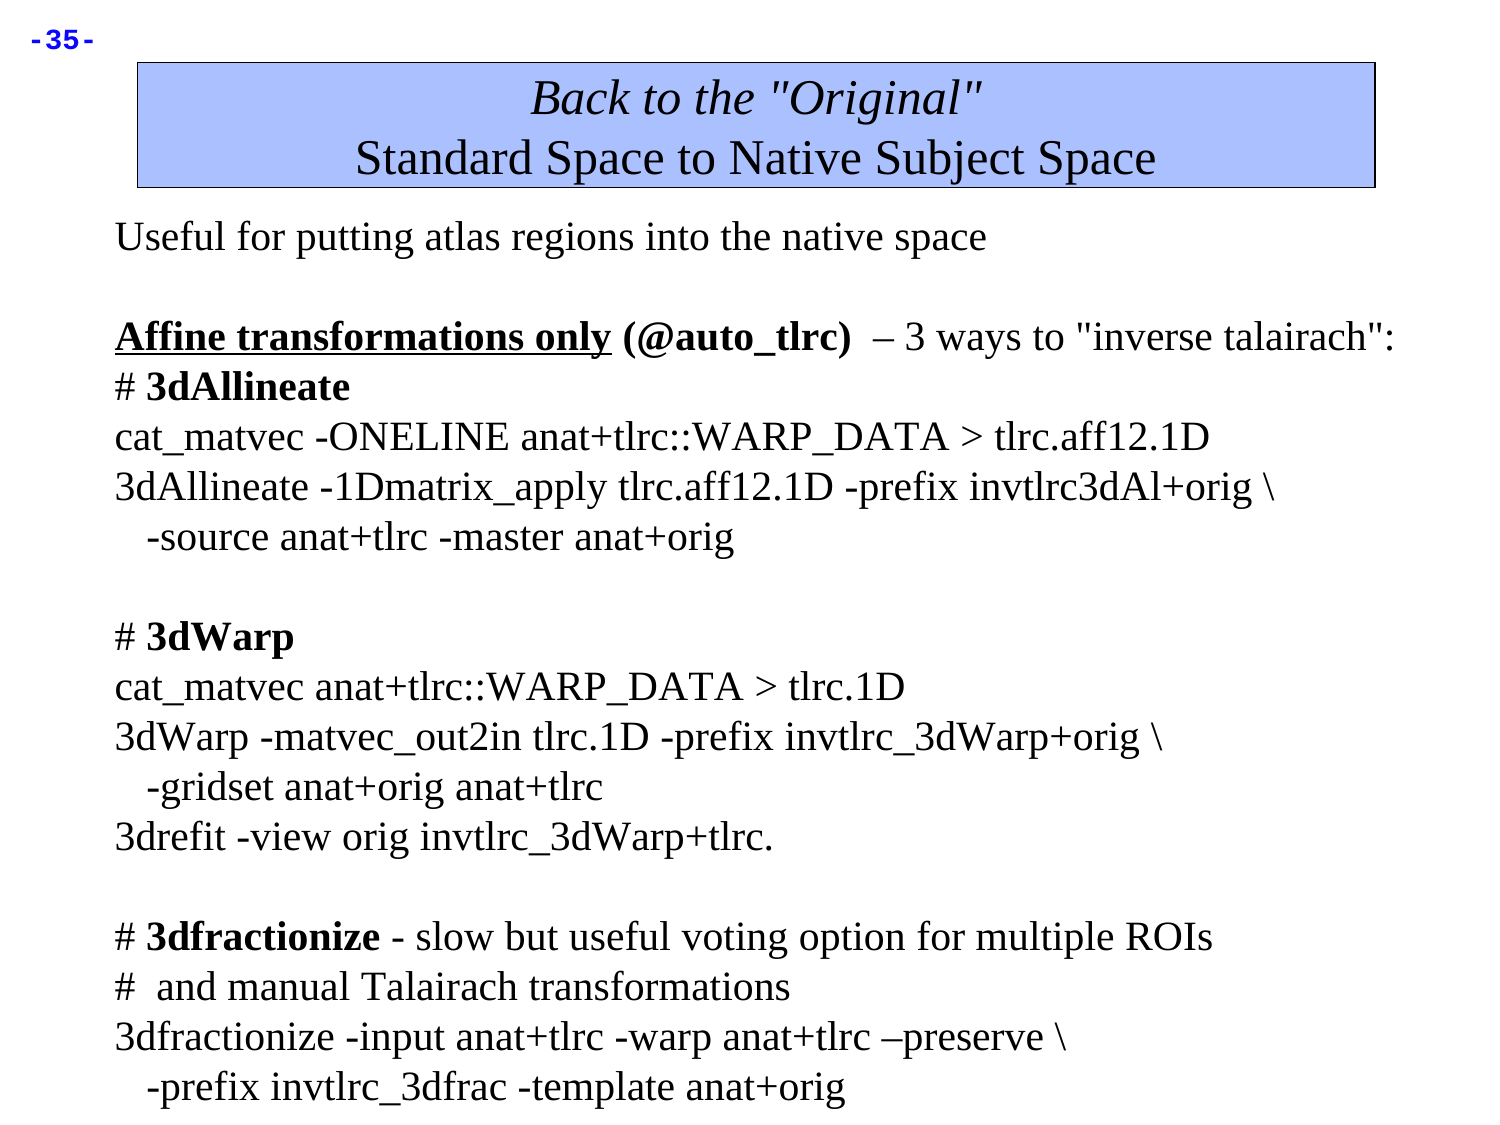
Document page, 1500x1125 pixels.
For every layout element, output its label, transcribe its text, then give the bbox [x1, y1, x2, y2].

text_box Useful for putting atlas regions into the native space Affine transformations only (@auto_tlrc) – 3 ways to "inverse talairach": # 3dAllineate cat_matvec -ONELINE anat+tlrc::WARP_DATA > tlrc.aff12.1D 3dAllineate -1Dmatrix_apply tlrc.aff12.1D -prefix invtlrc3dAl+orig \ -source anat+tlrc -master anat+orig # 3dWarp cat_matvec anat+tlrc::WARP_DATA > tlrc.1D 3dWarp -matvec_out2in tlrc.1D -prefix invtlrc_3dWarp+orig \ -gridset anat+orig anat+tlrc 3drefit -view orig invtlrc_3dWarp+tlrc. # 3dfractionize - slow but useful voting option for multiple ROIs # and manual Talairach transformations 3dfractionize -input anat+tlrc -warp anat+tlrc –preserve \ -prefix invtlrc_3dfrac -template anat+orig [99, 200, 1438, 1125]
title Back to the "Original" Standard Space to Native Subject Space [137, 62, 1375, 188]
